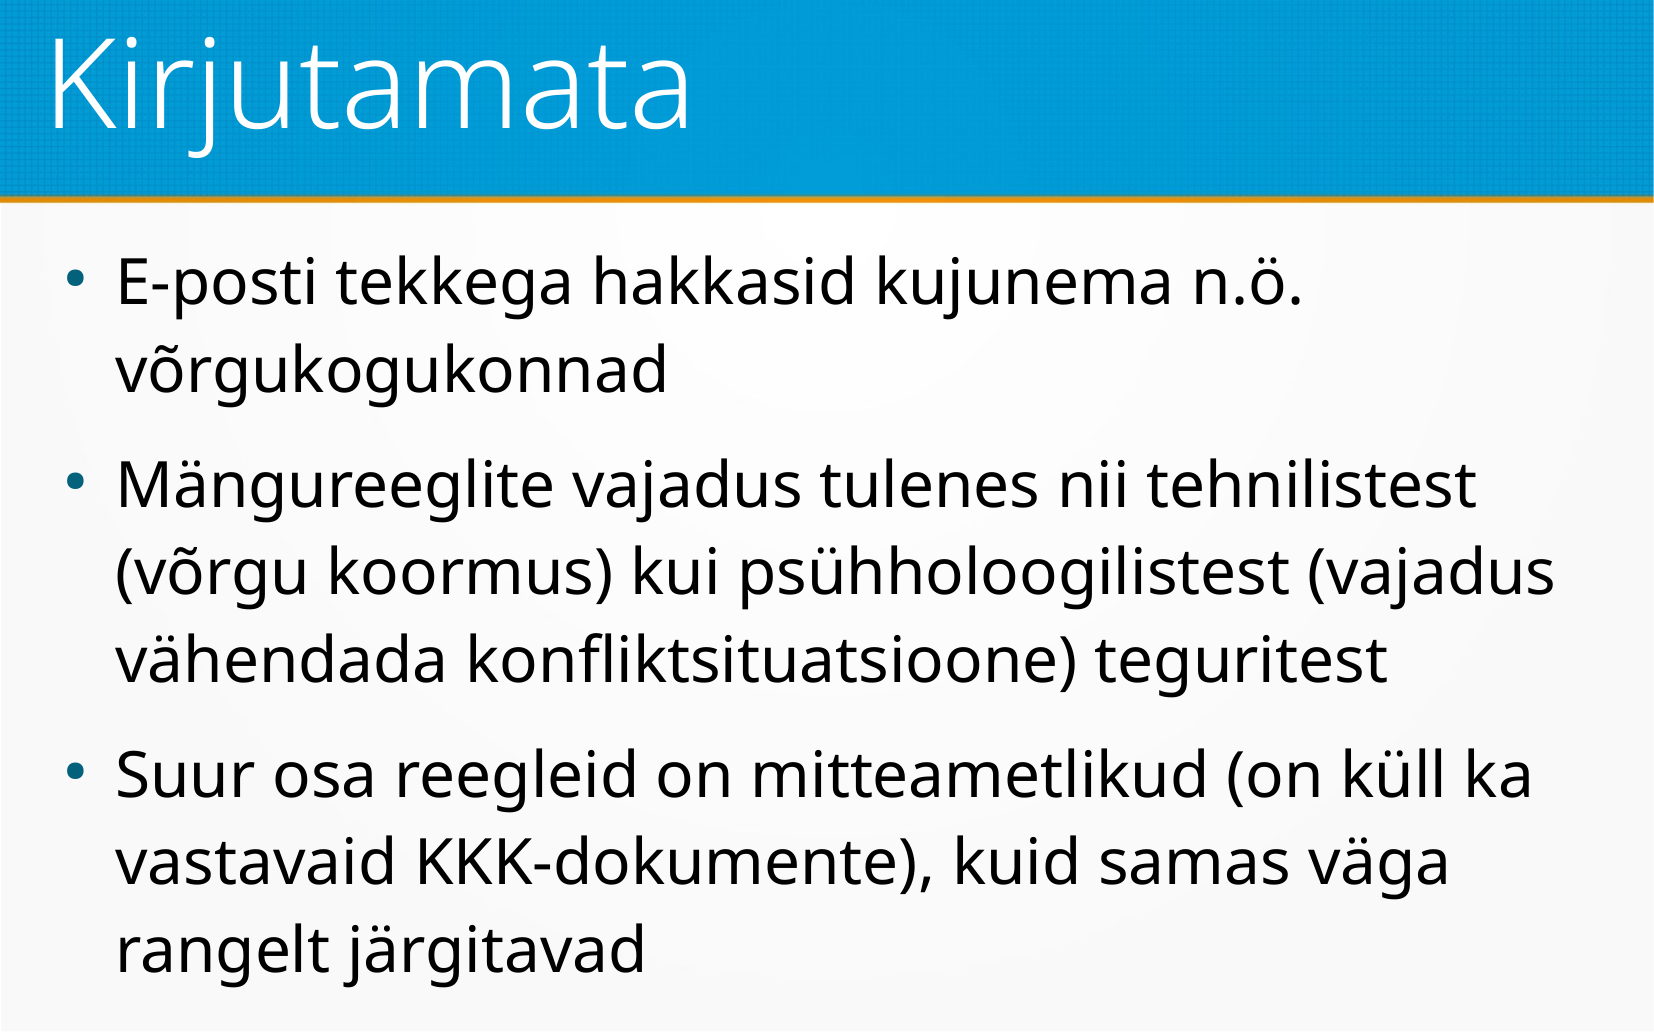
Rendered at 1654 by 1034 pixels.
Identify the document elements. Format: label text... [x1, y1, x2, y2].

title Kirjutamata [43, 0, 1619, 166]
list E-posti tekkega hakkasid kujunema n.ö. võrgukogukonnad Mängureeglite vajadus tulenes nii tehnilistest (võrgu koormus) kui psühholoogilistest (vajadus vähendada konfliktsituatsioone) teguritest Suur osa reegleid on mitteametlikud (on küll ka vastavaid KKK-dokumente), kuid samas väga rangelt järgitavad [47, 236, 1607, 1002]
picture [0, 195, 1654, 1034]
